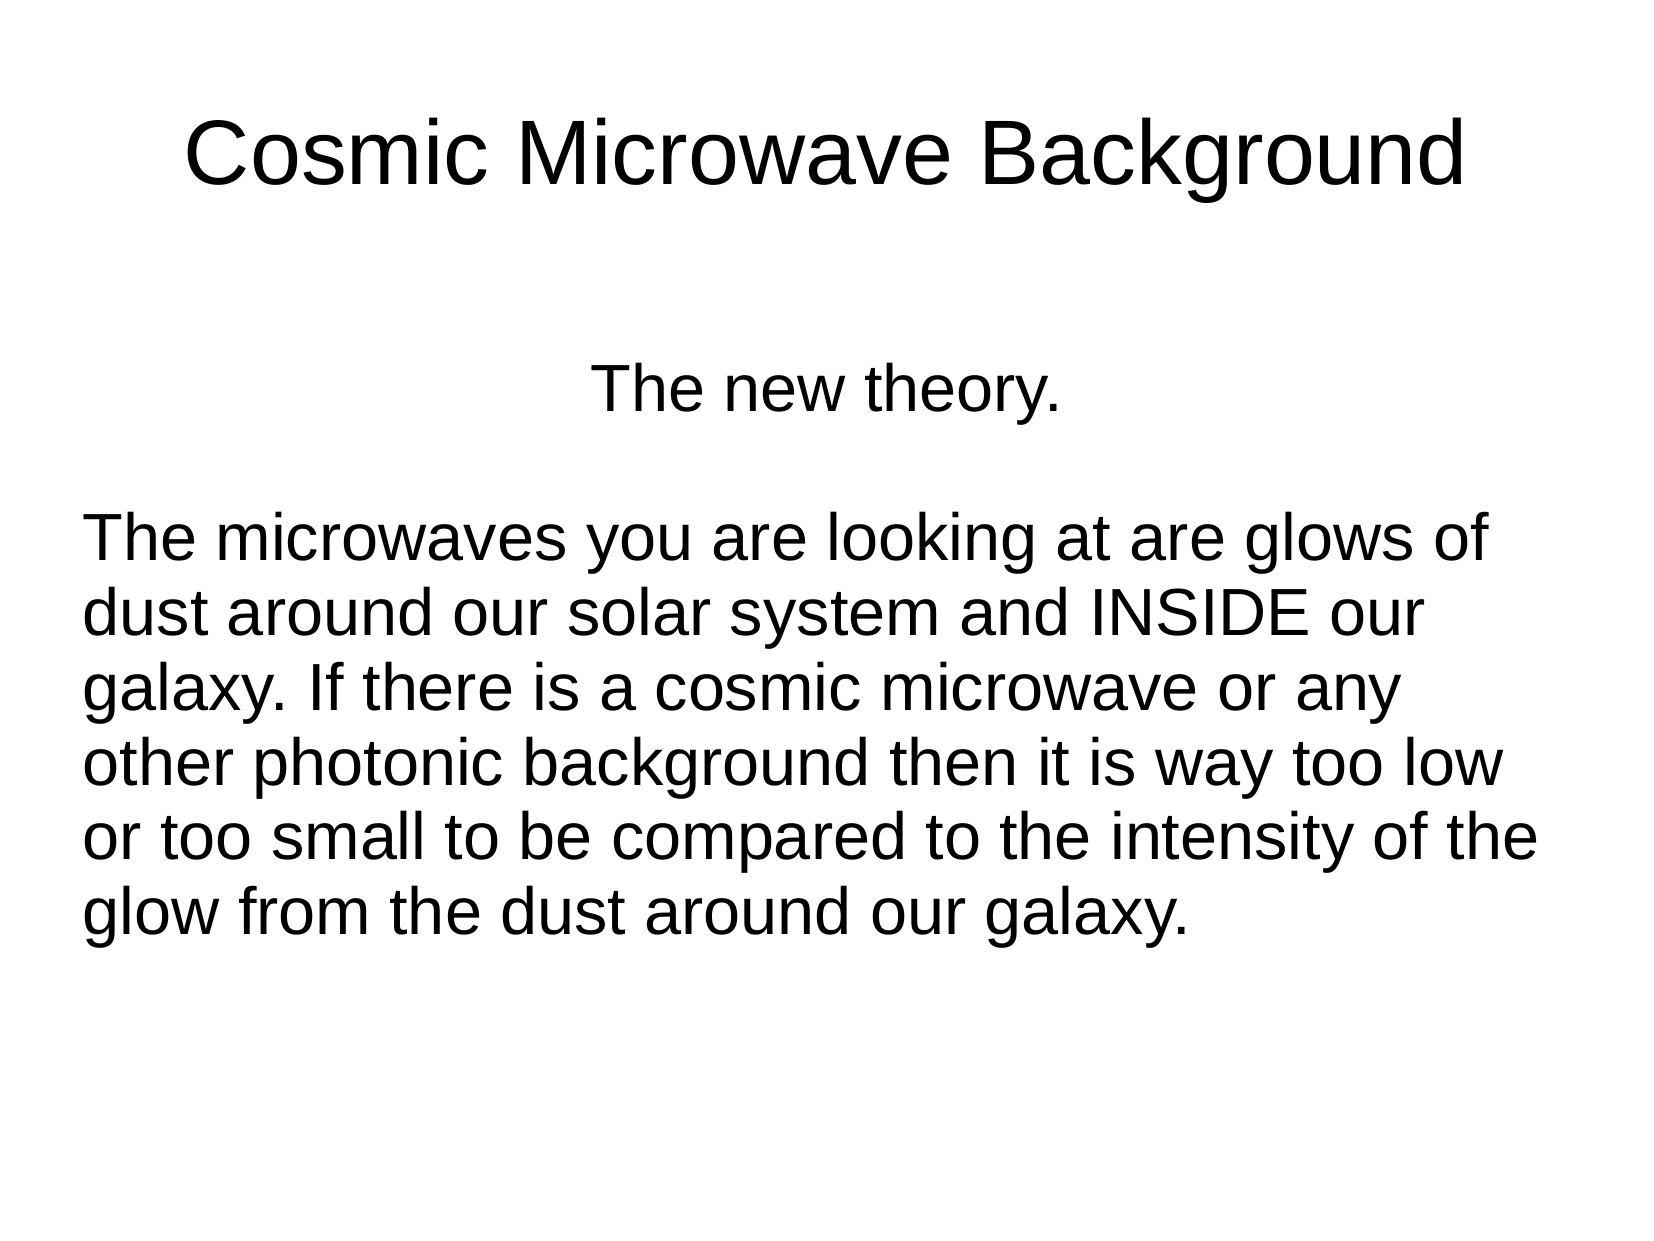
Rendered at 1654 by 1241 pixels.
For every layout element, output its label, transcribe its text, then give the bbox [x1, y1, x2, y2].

subtitle The new theory. The microwaves you are looking at are glows of dust around our solar system and INSIDE our galaxy. If there is a cosmic microwave or any other photonic background then it is way too low or too small to be compared to the intensity of the glow from the dust around our galaxy. [82, 290, 1571, 1010]
title Cosmic Microwave Background [82, 49, 1571, 257]
